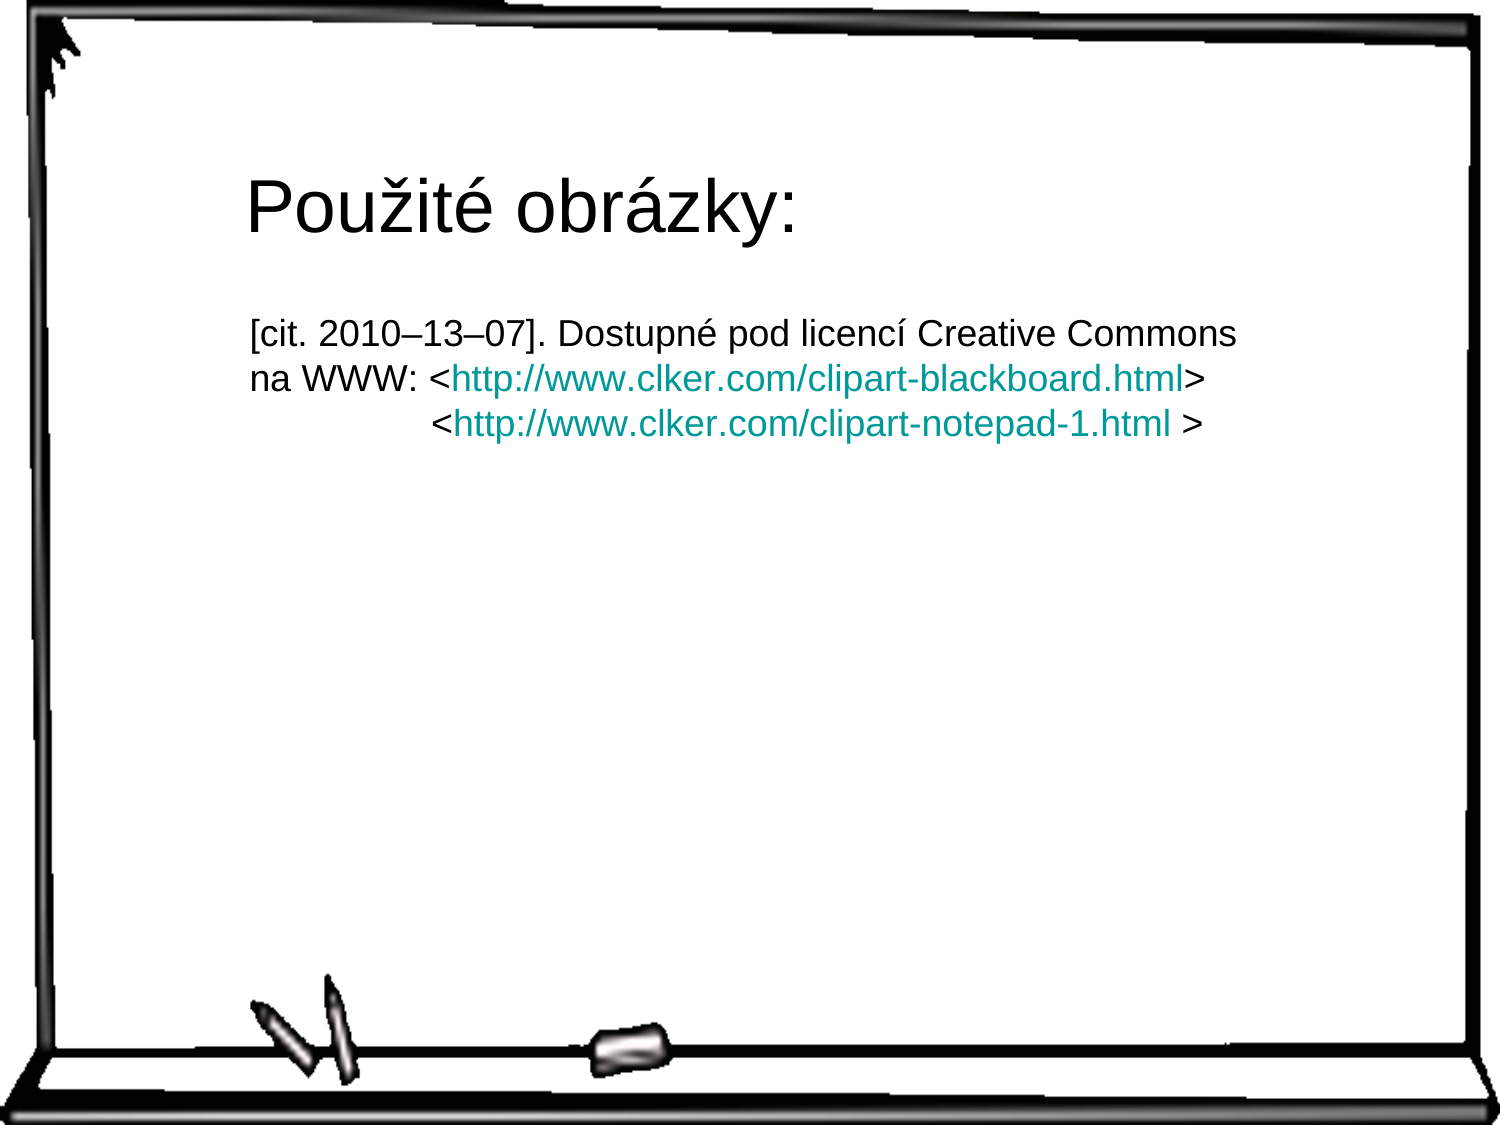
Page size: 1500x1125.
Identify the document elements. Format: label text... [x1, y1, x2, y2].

text_box [cit. 2010–13–07]. Dostupné pod licencí Creative Commons na WWW: <http://www.clker.com/clipart-blackboard.html> <http://www.clker.com/clipart-notepad-1.html > [234, 301, 1388, 497]
text_box Použité obrázky: [230, 150, 1199, 256]
picture [0, 0, 1500, 1125]
